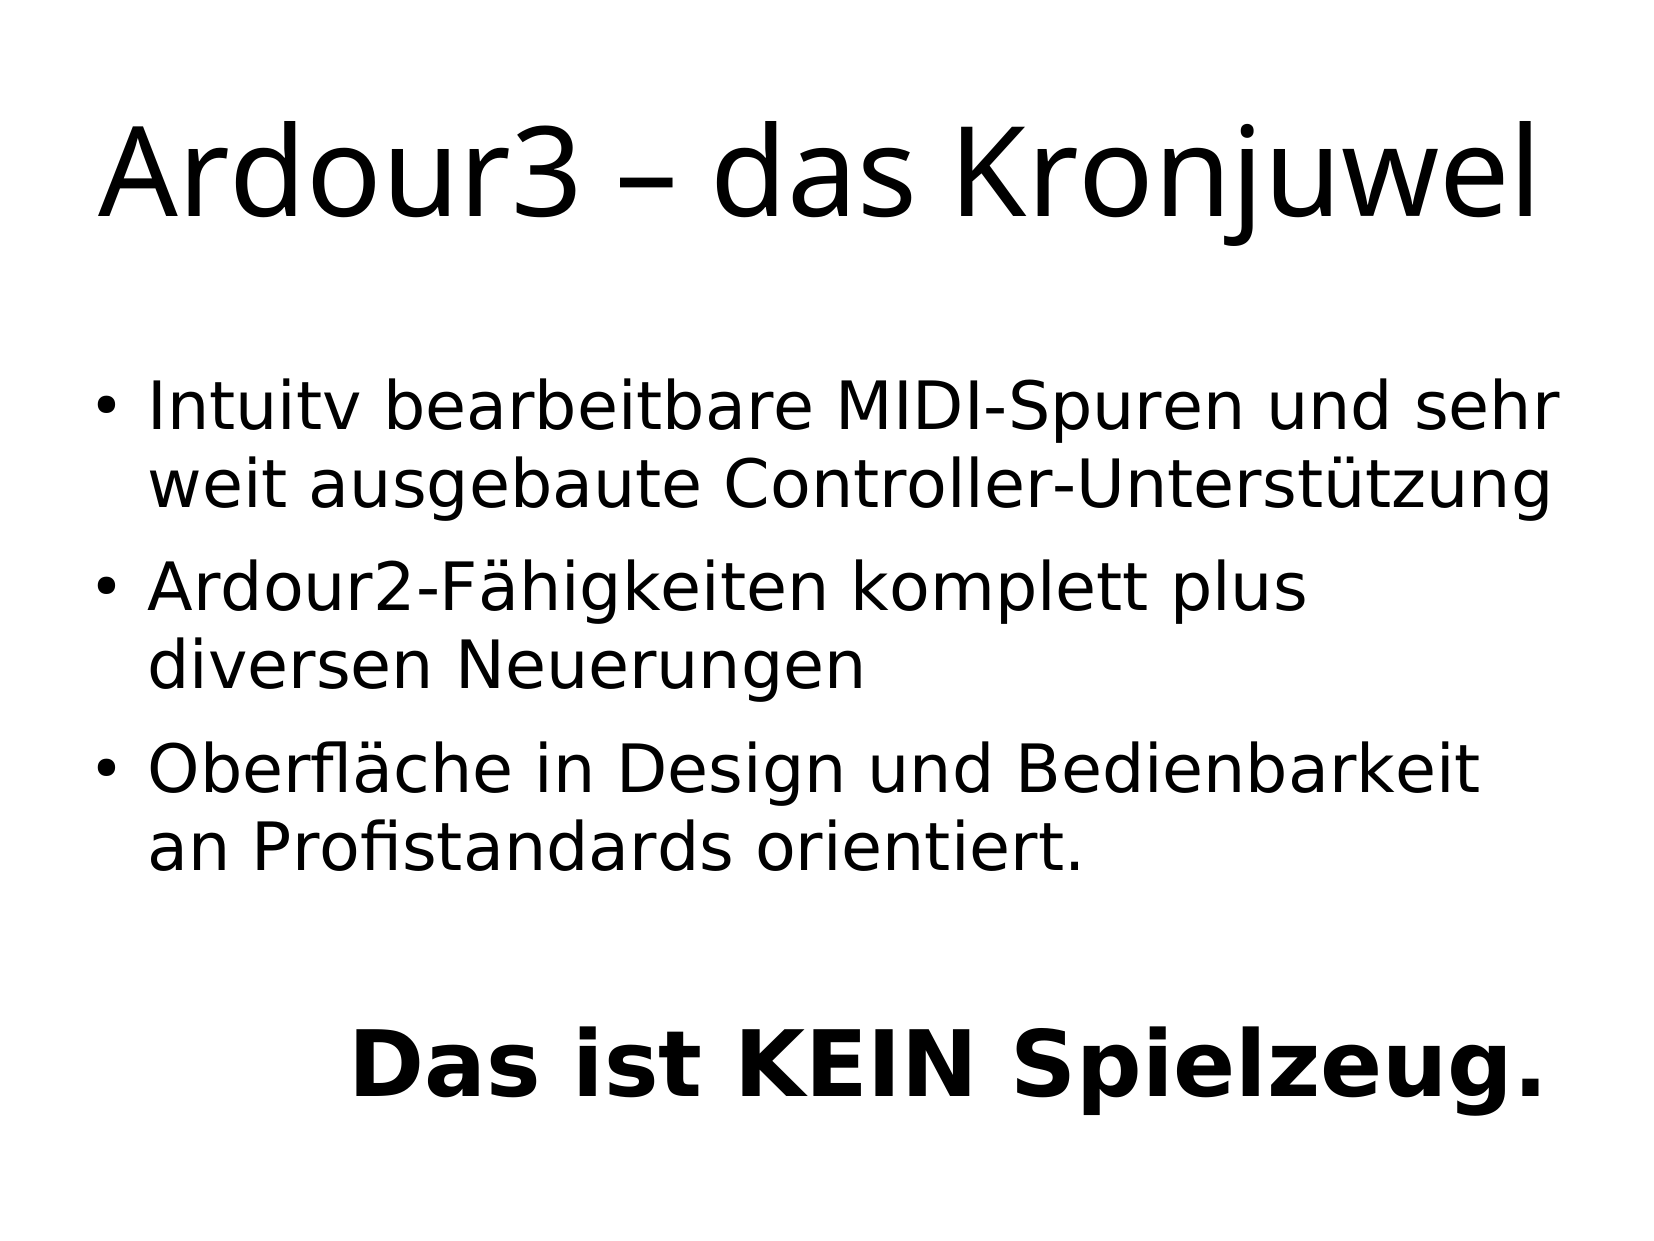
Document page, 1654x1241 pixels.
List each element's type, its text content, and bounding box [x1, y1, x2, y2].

list Intuitv bearbeitbare MIDI-Spuren und sehr weit ausgebaute Controller-Unterstützung Ardour2-Fähigkeiten komplett plus diversen Neuerungen Oberfläche in Design und Bedienbarkeit an Profistandards orientiert. [76, 367, 1565, 886]
text_box Das ist KEIN Spielzeug. [333, 1003, 1388, 1152]
title Ardour3 – das Kronjuwel [53, 64, 1589, 272]
